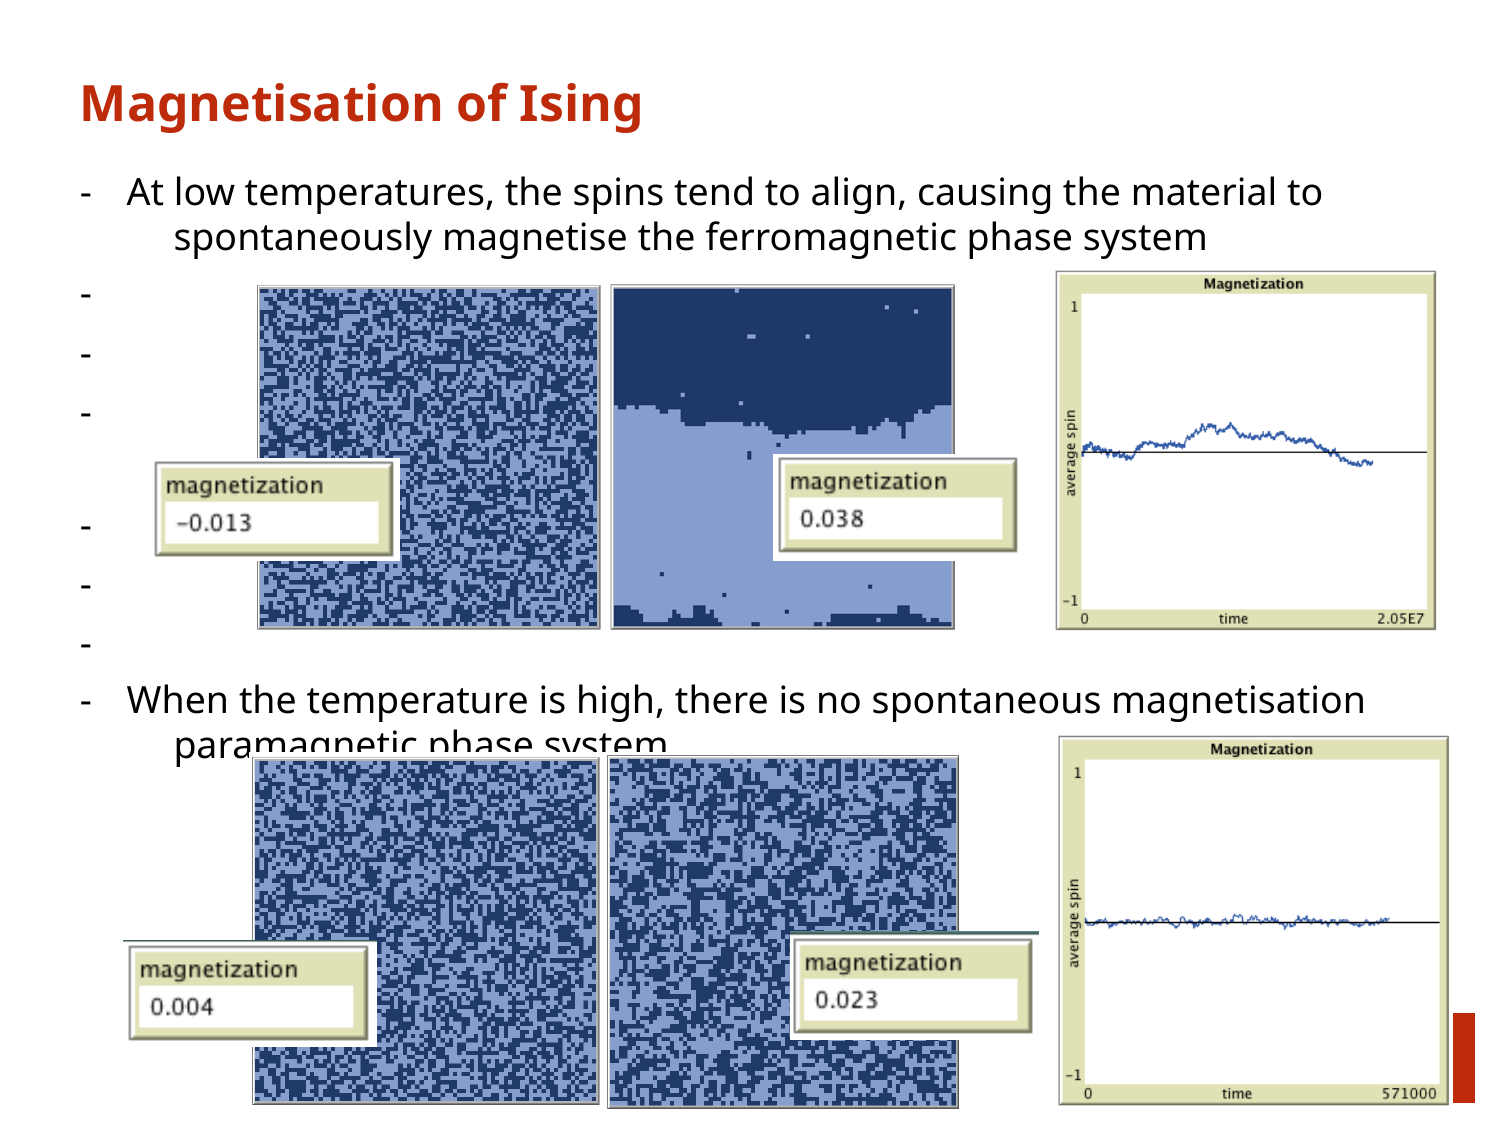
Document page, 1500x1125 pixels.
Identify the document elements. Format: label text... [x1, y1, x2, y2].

picture [123, 752, 1039, 1111]
picture [608, 281, 1026, 633]
list At low temperatures, the spins tend to align, causing the material to spontaneously magnetise the ferromagnetic phase system When the temperature is high, there is no spontaneous magnetisation paramagnetic phase system [64, 160, 1500, 1106]
list Magnetisation of Ising [64, 78, 1447, 160]
picture [147, 281, 605, 634]
picture [1056, 732, 1453, 1112]
picture [1052, 267, 1440, 634]
